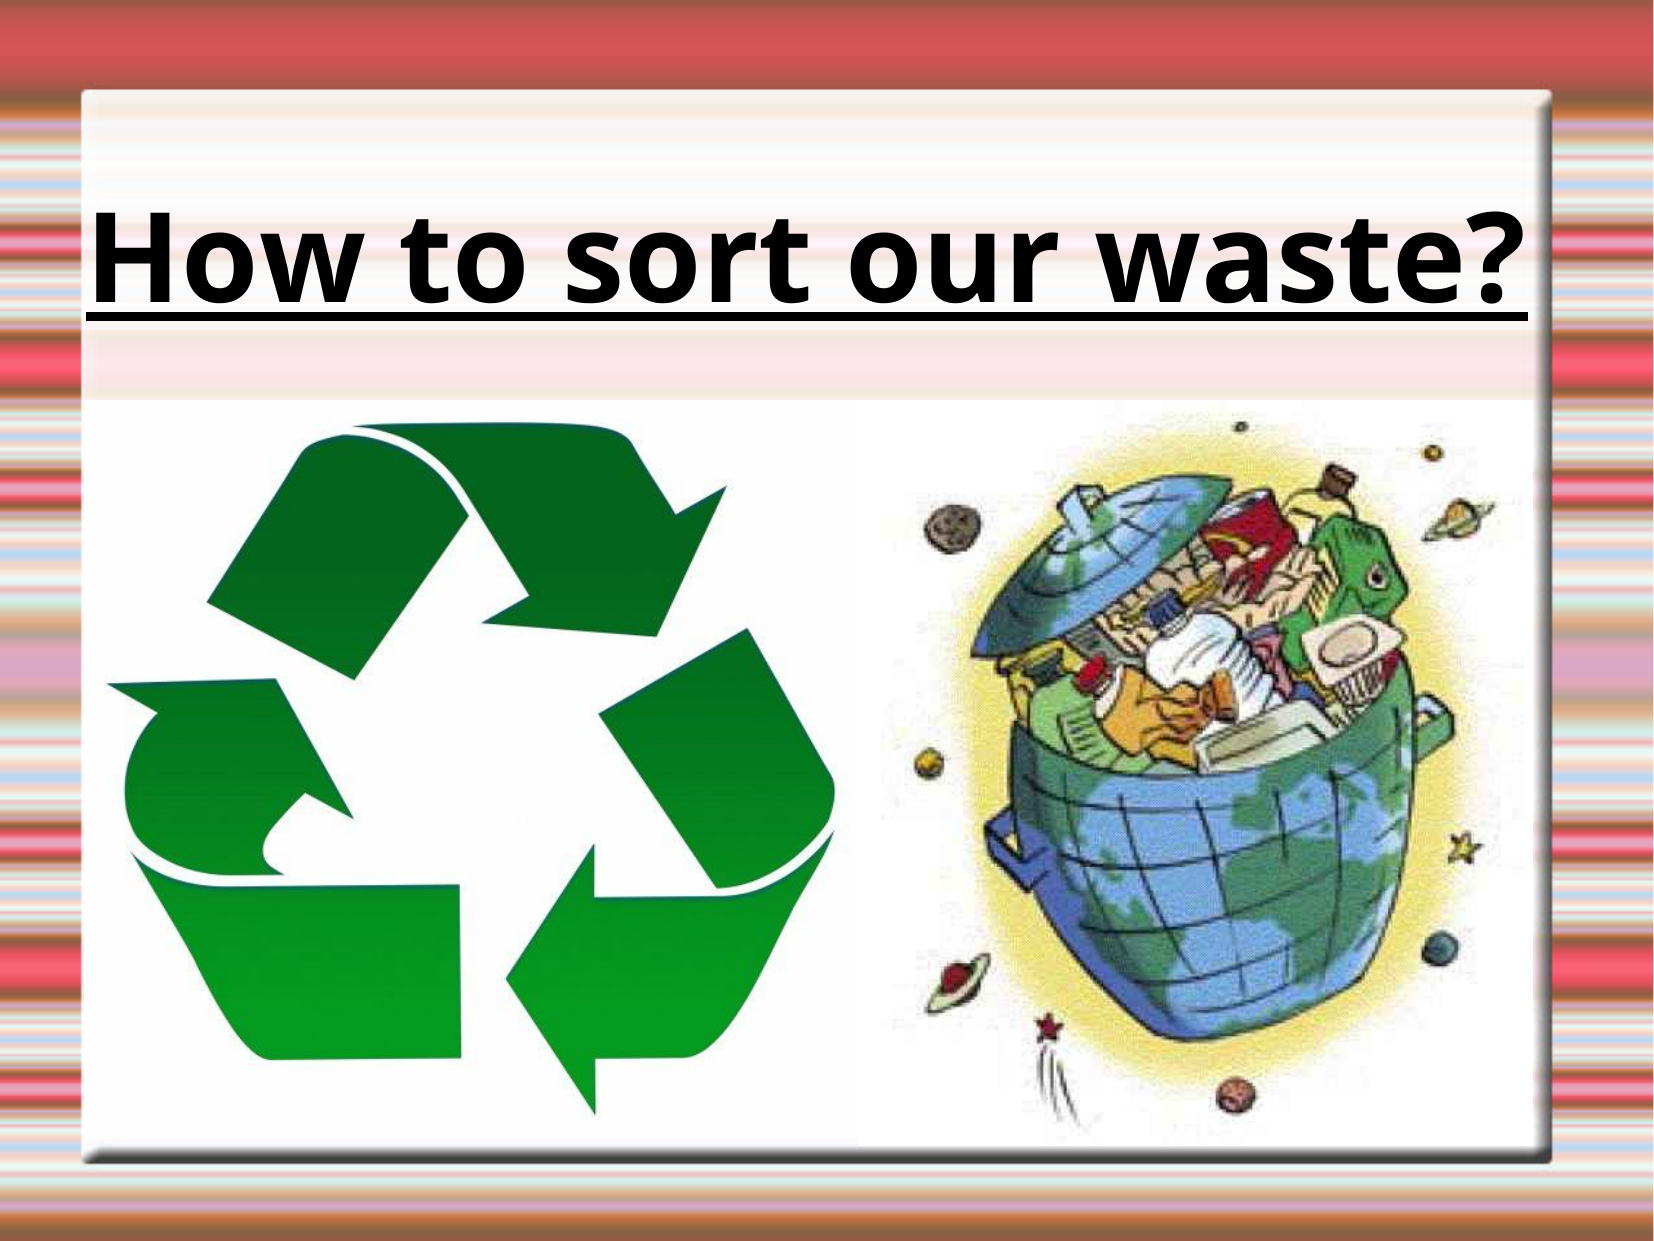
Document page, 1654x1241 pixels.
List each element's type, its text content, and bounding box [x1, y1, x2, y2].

subtitle How to sort our waste? [79, 89, 1534, 417]
picture [84, 417, 1533, 1146]
